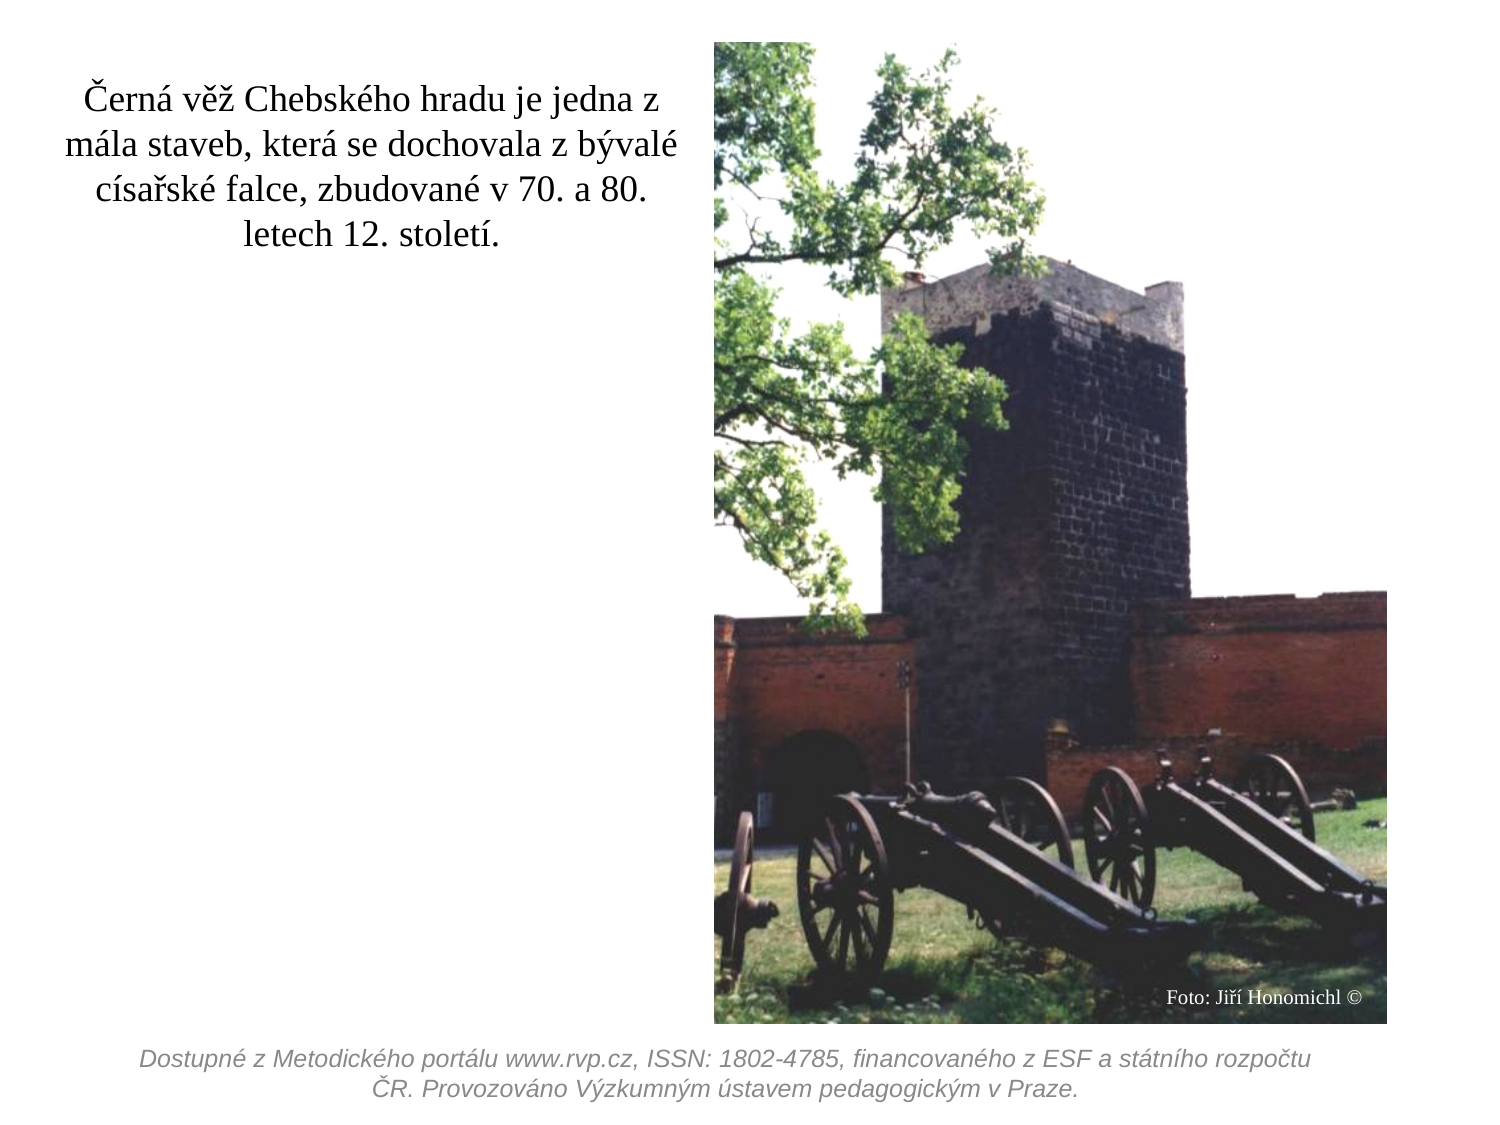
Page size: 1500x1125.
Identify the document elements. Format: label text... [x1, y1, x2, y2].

text_box Dostupné z Metodického portálu www.rvp.cz, ISSN: 1802-4785, financovaného z ESF a státního rozpočtu ČR. Provozováno Výzkumným ústavem pedagogickým v Praze. [105, 1042, 1348, 1103]
picture [714, 42, 1387, 1024]
text_box Foto: Jiří Honomichl © [1151, 975, 1384, 1017]
text_box Černá věž Chebského hradu je jedna z mála staveb, která se dochovala z bývalé císařské falce, zbudované v 70. a 80. letech 12. století. [41, 66, 703, 262]
